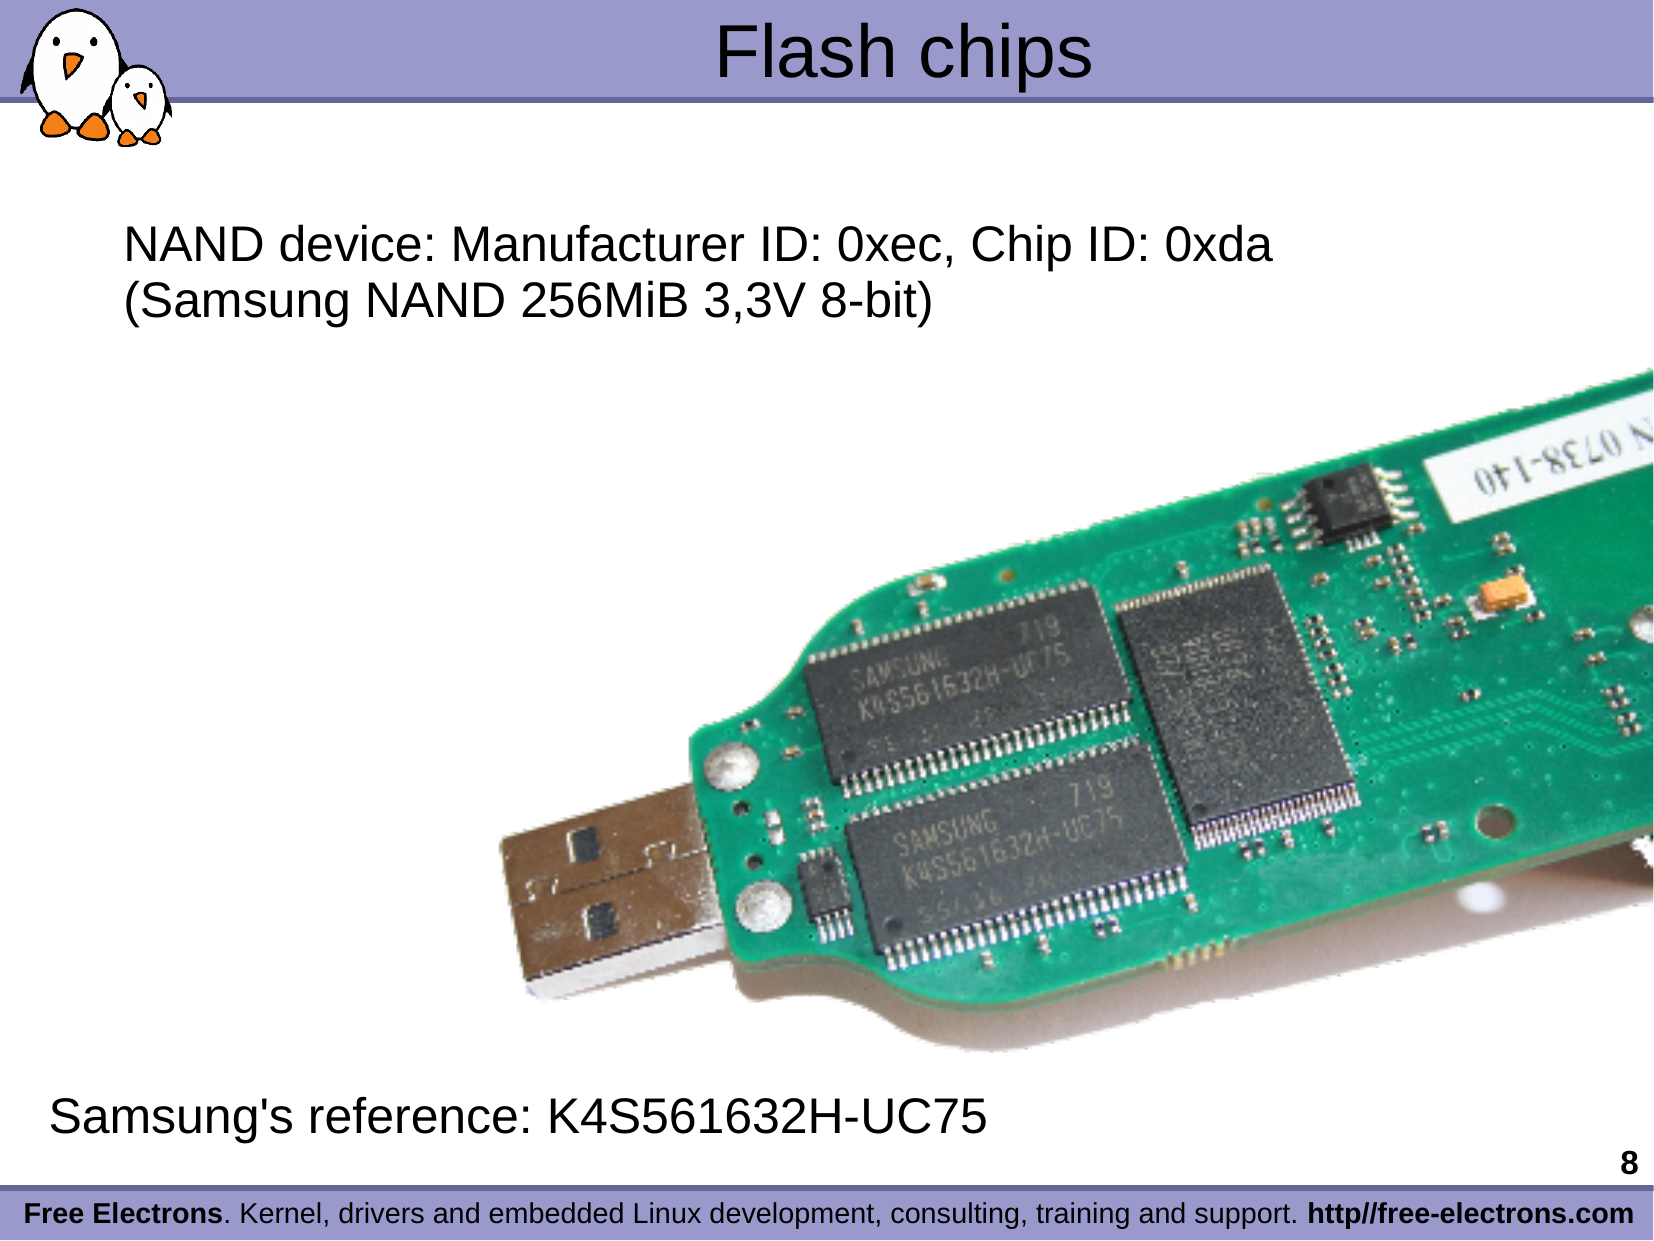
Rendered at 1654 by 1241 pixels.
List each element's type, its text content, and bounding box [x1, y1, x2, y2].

picture [486, 349, 1654, 1076]
title Flash chips [178, 4, 1631, 98]
picture [20, 8, 172, 147]
list NAND device: Manufacturer ID: 0xec, Chip ID: 0xda (Samsung NAND 256MiB 3,3V 8-bit) [105, 216, 1518, 1066]
text_box Samsung's reference: K4S561632H-UC75 [48, 1088, 1021, 1151]
